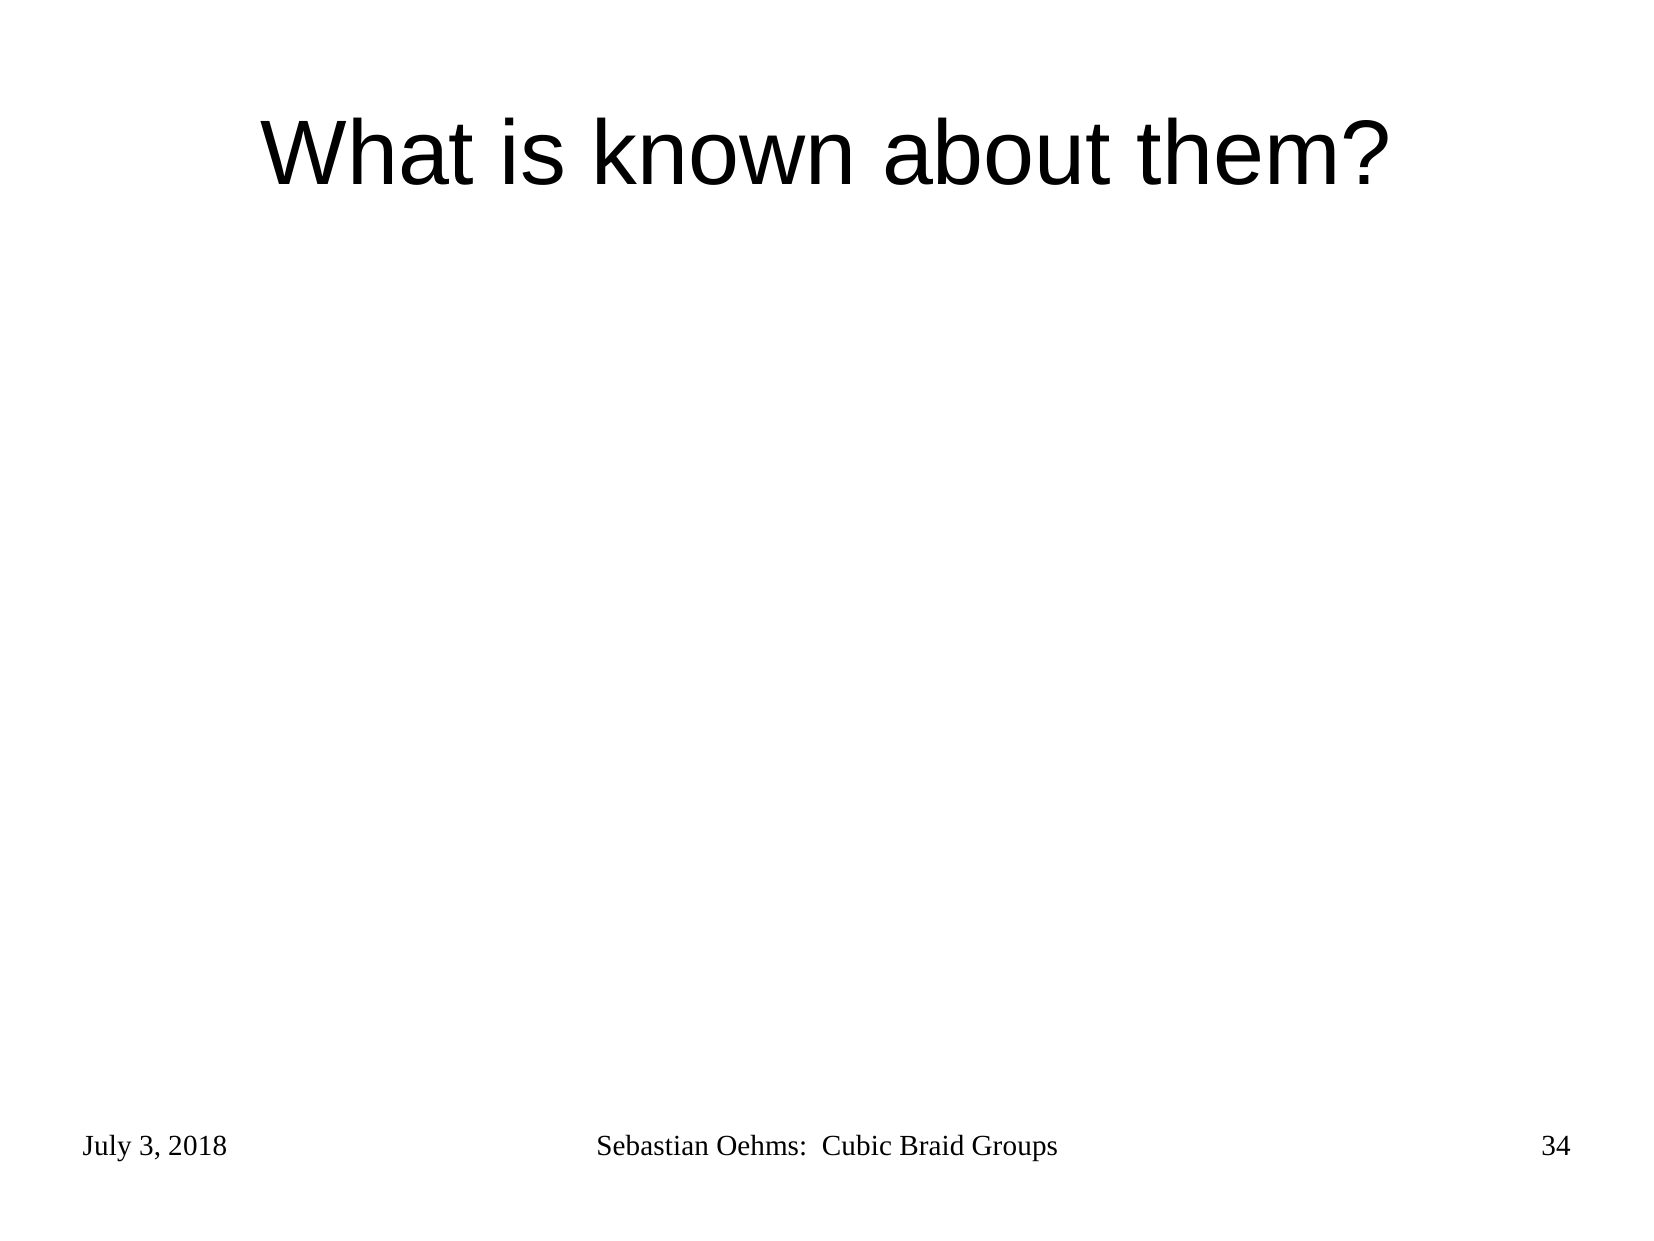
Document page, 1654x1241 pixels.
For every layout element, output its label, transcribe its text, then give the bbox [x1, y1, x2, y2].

title What is known about them? [82, 49, 1571, 257]
